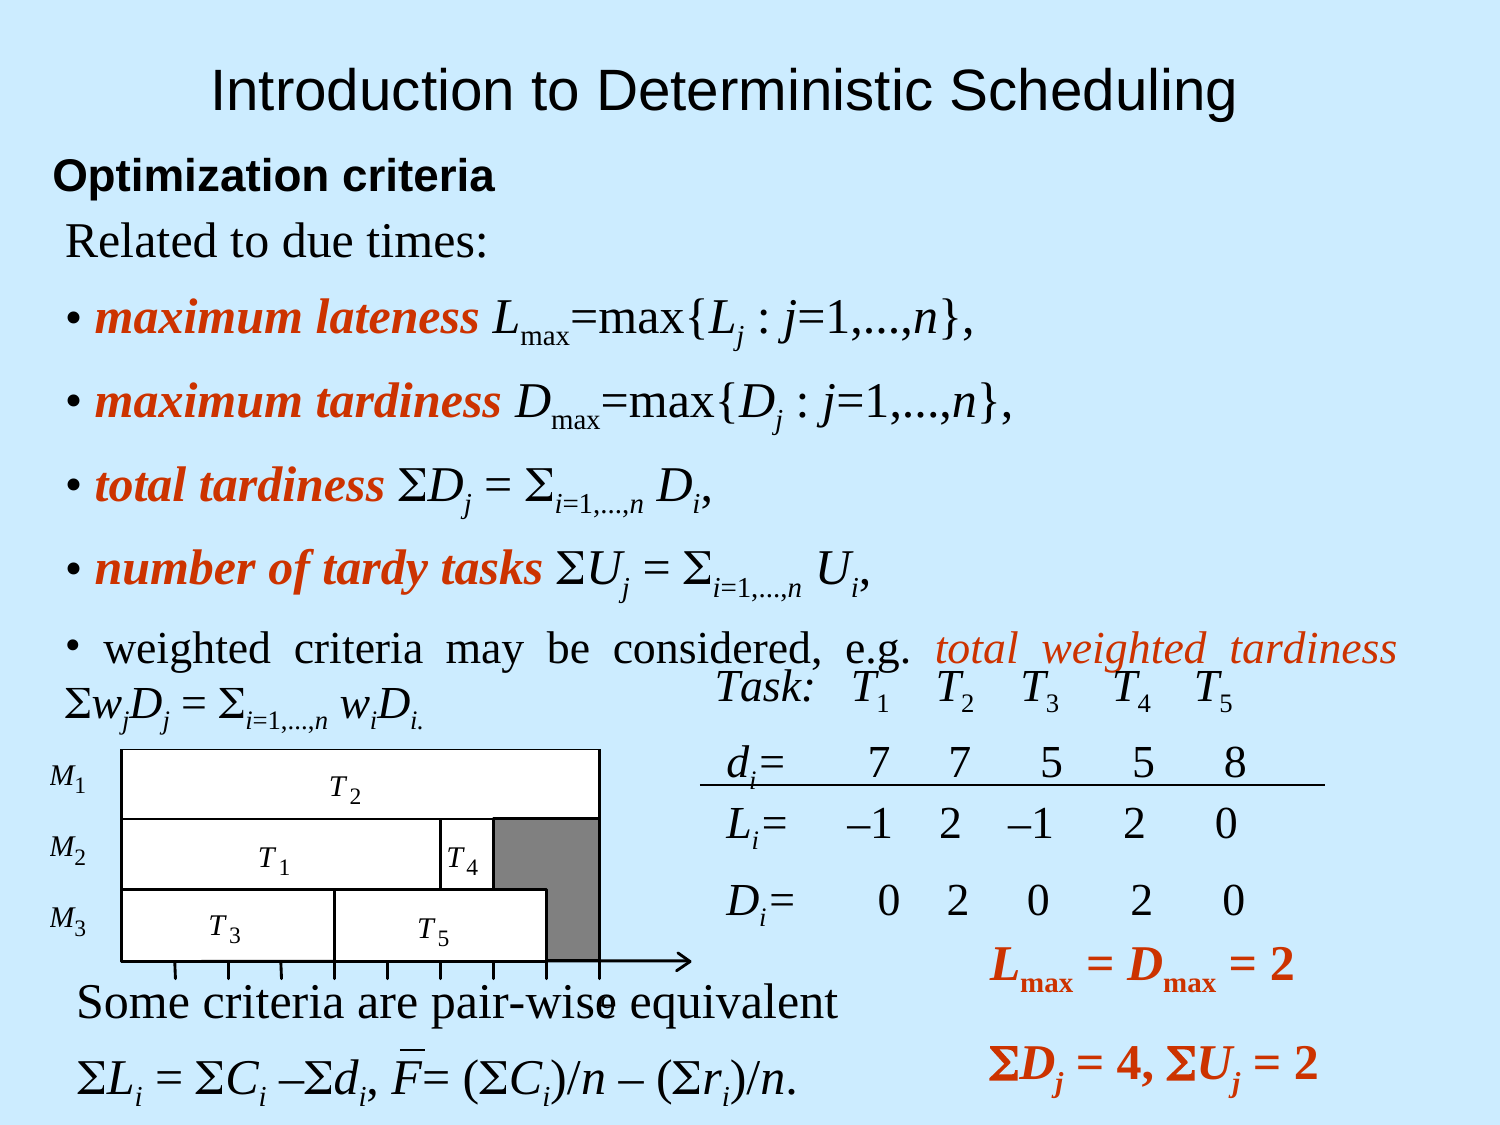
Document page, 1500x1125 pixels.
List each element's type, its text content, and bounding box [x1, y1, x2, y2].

title Introduction to Deterministic Scheduling [0, 12, 1450, 163]
text_box Task: T1 T2 T3 T4 T5 di= 7 7 5 5 8 [699, 647, 1500, 803]
text_box Optimization criteria [37, 137, 1326, 208]
text_box Some criteria are pair-wise equivalent Li = Ci –di, F= (Ci)/n – (ri)/n. [50, 961, 1001, 1121]
chart [50, 749, 696, 961]
text_box Related to due times: maximum lateness Lmax=max{Lj : j=1,...,n}, maximum tardiness Dmax=max{Dj : j=1,...,n}, total tardiness Dj = i=1,...,n Di, number of tardy tasks Uj = i=1,...,n Ui, weighted criteria may be considered, e.g. total weighted tardiness wjDj = i=1,...,n wiDi. [49, 199, 1413, 743]
text_box Lmax = Dmax = 2 Dj = 4, Uj = 2 [975, 940, 1413, 1106]
text_box Li= –1 2 –1 2 0 Di= 0 2 0 2 0 [699, 803, 1500, 940]
